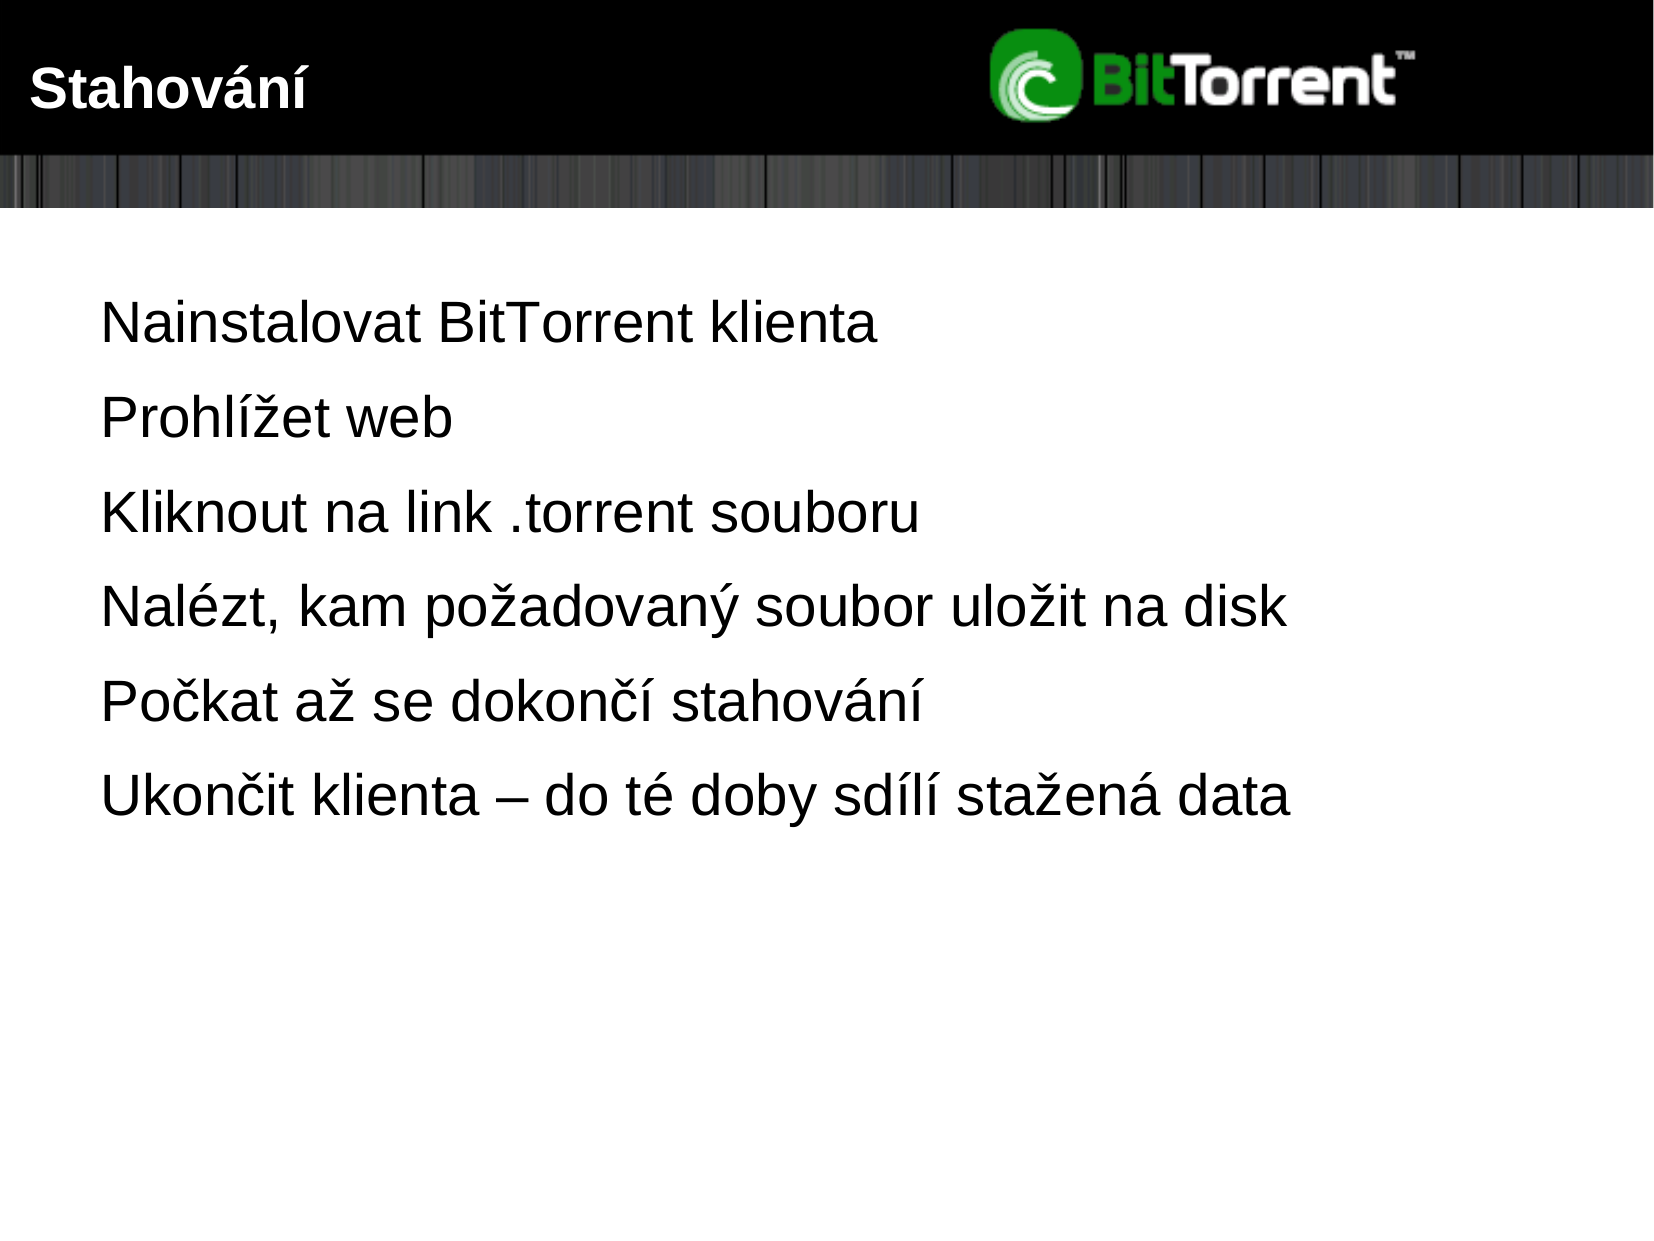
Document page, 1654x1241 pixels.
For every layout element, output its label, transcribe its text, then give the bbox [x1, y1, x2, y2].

title Stahování [29, 0, 1518, 178]
list Nainstalovat BitTorrent klienta Prohlížet web Kliknout na link .torrent souboru Nalézt, kam požadovaný soubor uložit na disk Počkat až se dokončí stahování Ukončit klienta – do té doby sdílí stažená data [82, 290, 1571, 1094]
picture [0, 0, 1654, 208]
